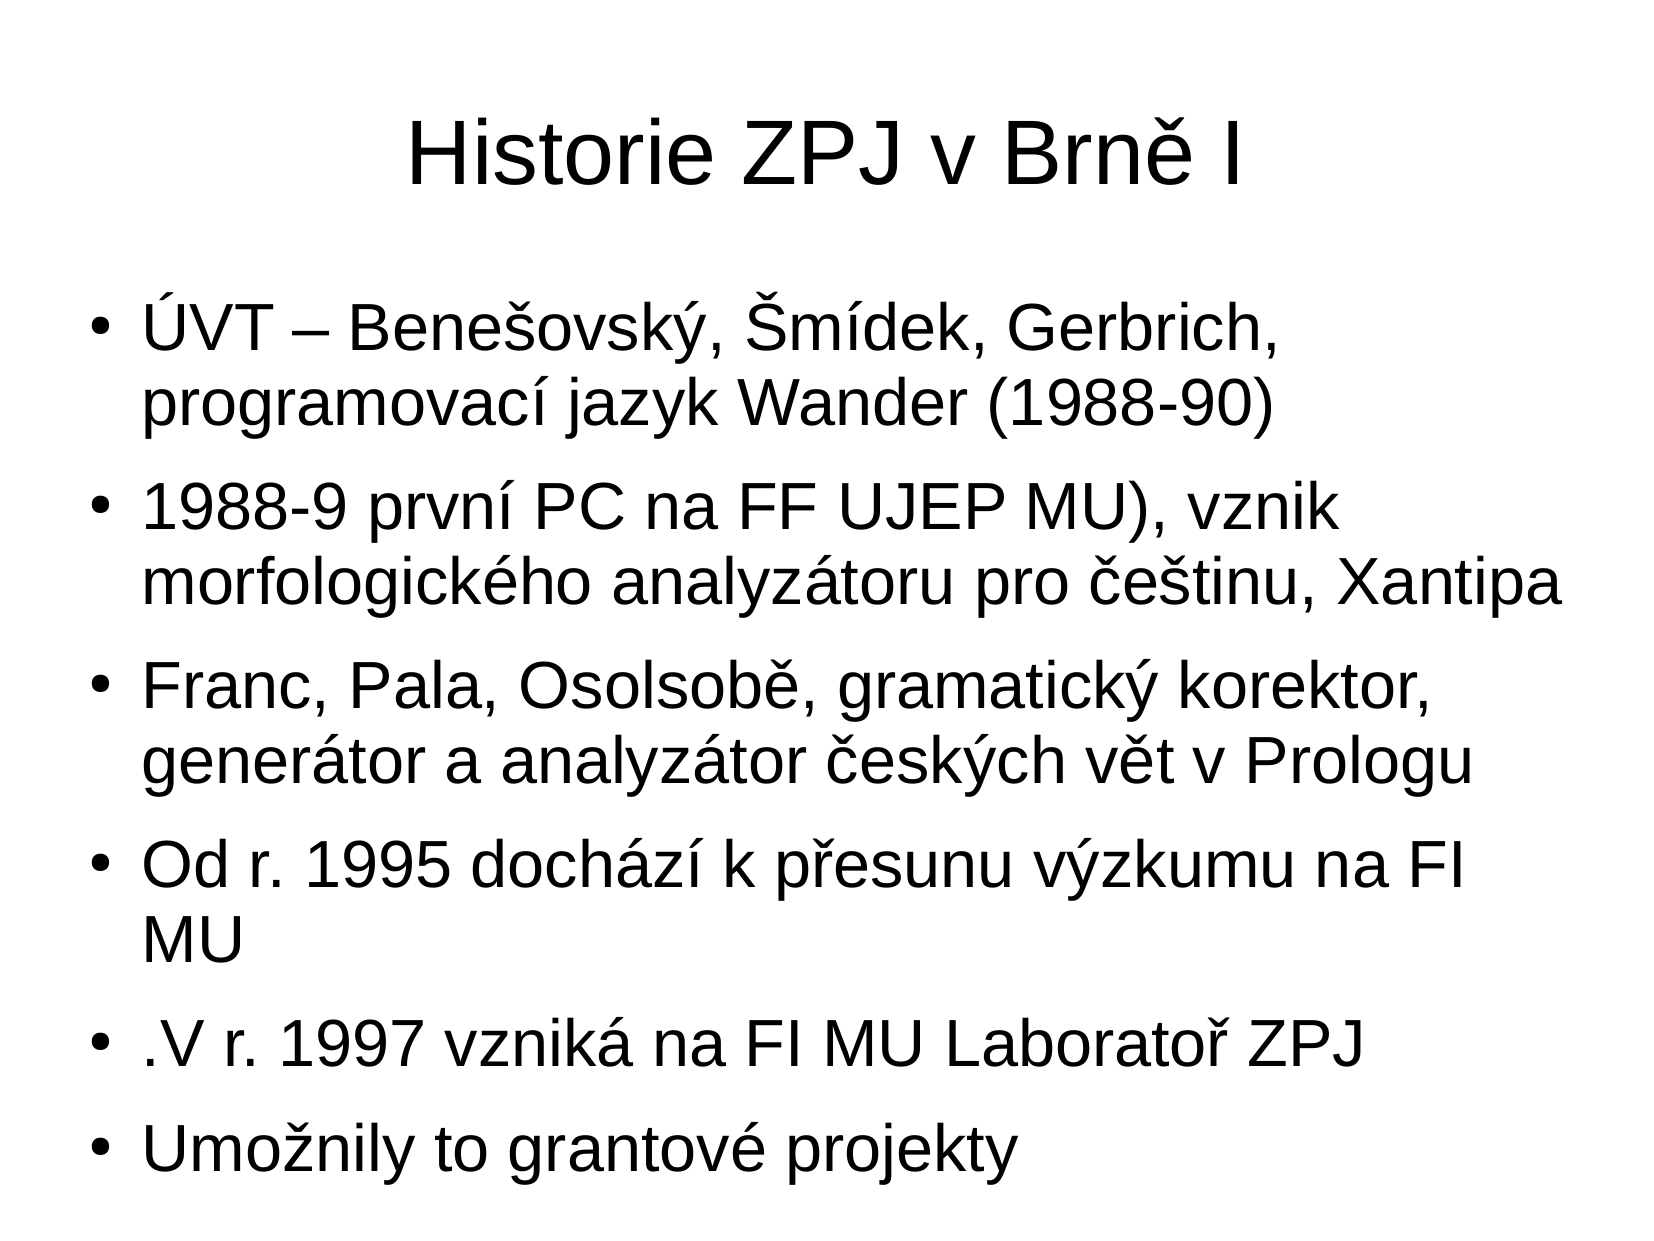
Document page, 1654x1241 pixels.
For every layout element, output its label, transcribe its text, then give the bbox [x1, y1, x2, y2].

title Historie ZPJ v Brně I [82, 56, 1571, 250]
list ÚVT – Benešovský, Šmídek, Gerbrich, programovací jazyk Wander (1988-90) 1988-9 první PC na FF UJEP MU), vznik morfologického analyzátoru pro češtinu, Xantipa Franc, Pala, Osolsobě, gramatický korektor, generátor a analyzátor českých vět v Prologu Od r. 1995 dochází k přesunu výzkumu na FI MU .V r. 1997 vzniká na FI MU Laboratoř ZPJ Umožnily to grantové projekty [70, 290, 1583, 1186]
